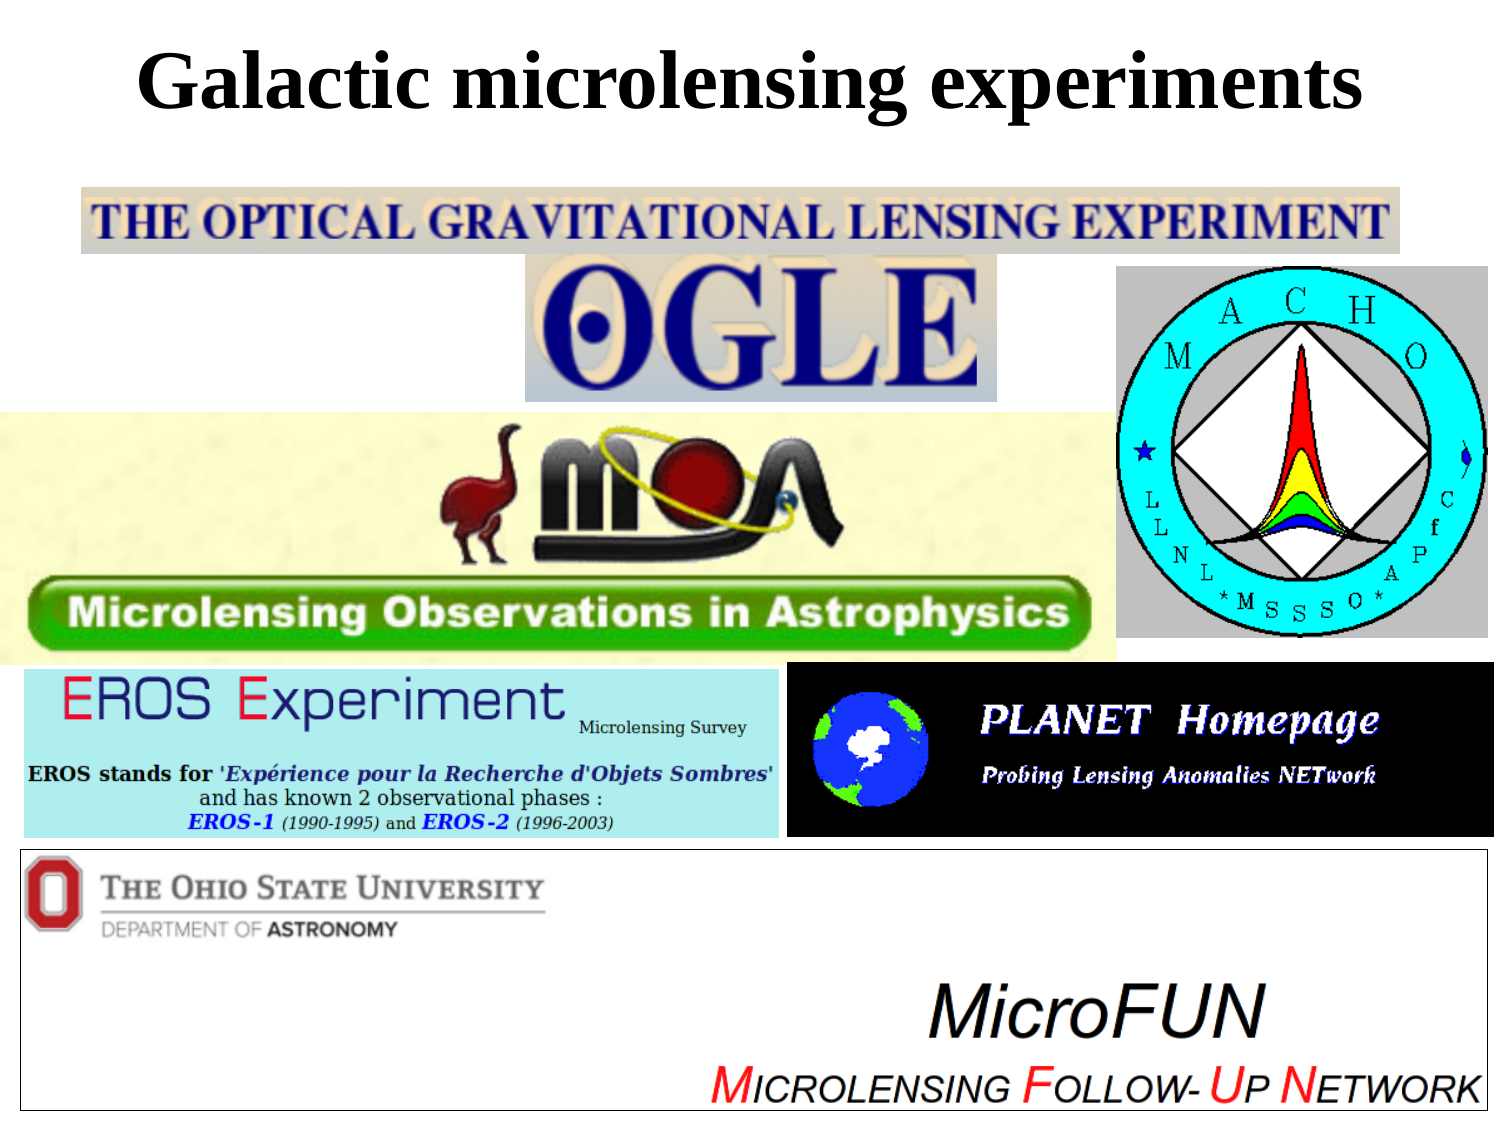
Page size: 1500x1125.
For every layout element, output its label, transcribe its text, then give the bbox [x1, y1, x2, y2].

picture [24, 669, 779, 838]
picture [0, 266, 1494, 837]
title Galactic microlensing experiments [75, 17, 1425, 133]
picture [81, 187, 1400, 402]
picture [20, 849, 1488, 1111]
